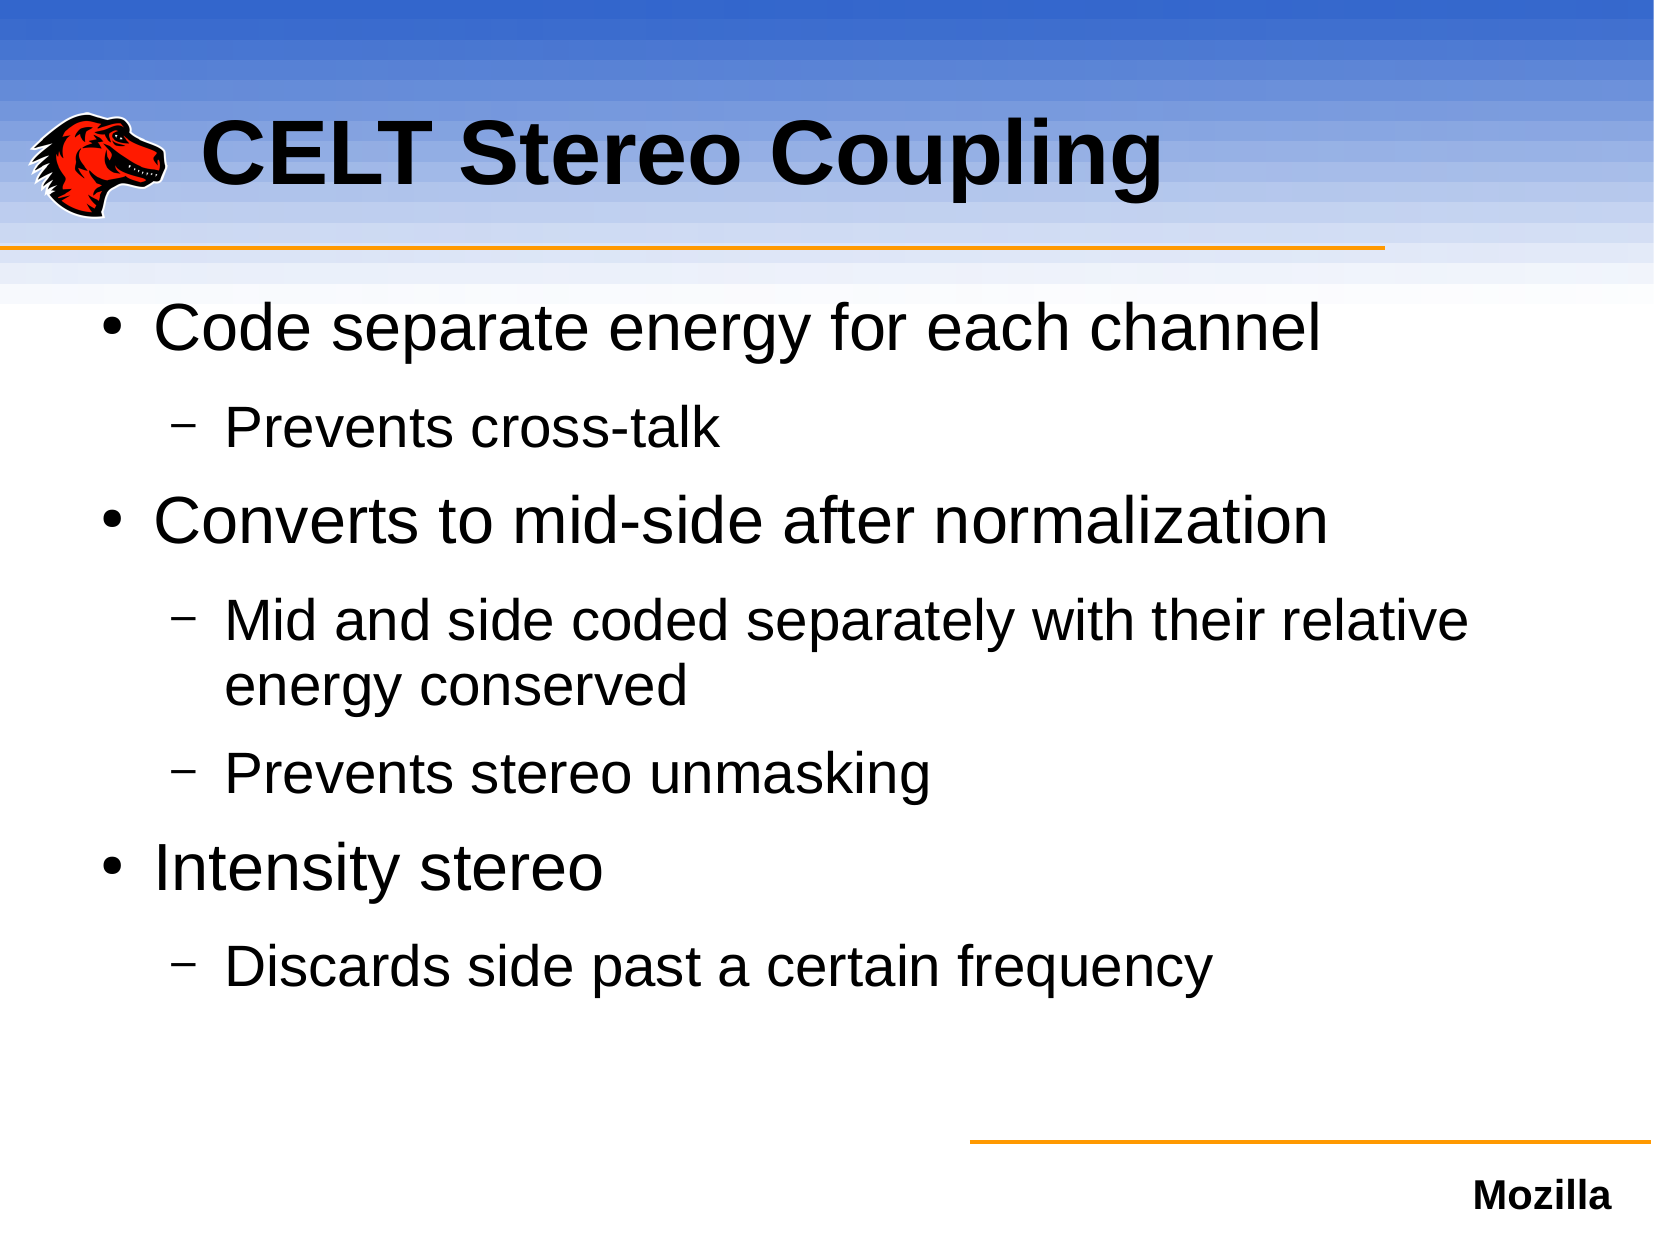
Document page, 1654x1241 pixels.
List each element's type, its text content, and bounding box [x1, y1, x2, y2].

list Code separate energy for each channel Prevents cross-talk Converts to mid-side after normalization Mid and side coded separately with their relative energy conserved Prevents stereo unmasking Intensity stereo Discards side past a certain frequency [82, 290, 1538, 1146]
picture [0, 0, 1654, 1241]
title CELT Stereo Coupling [200, 49, 1571, 257]
